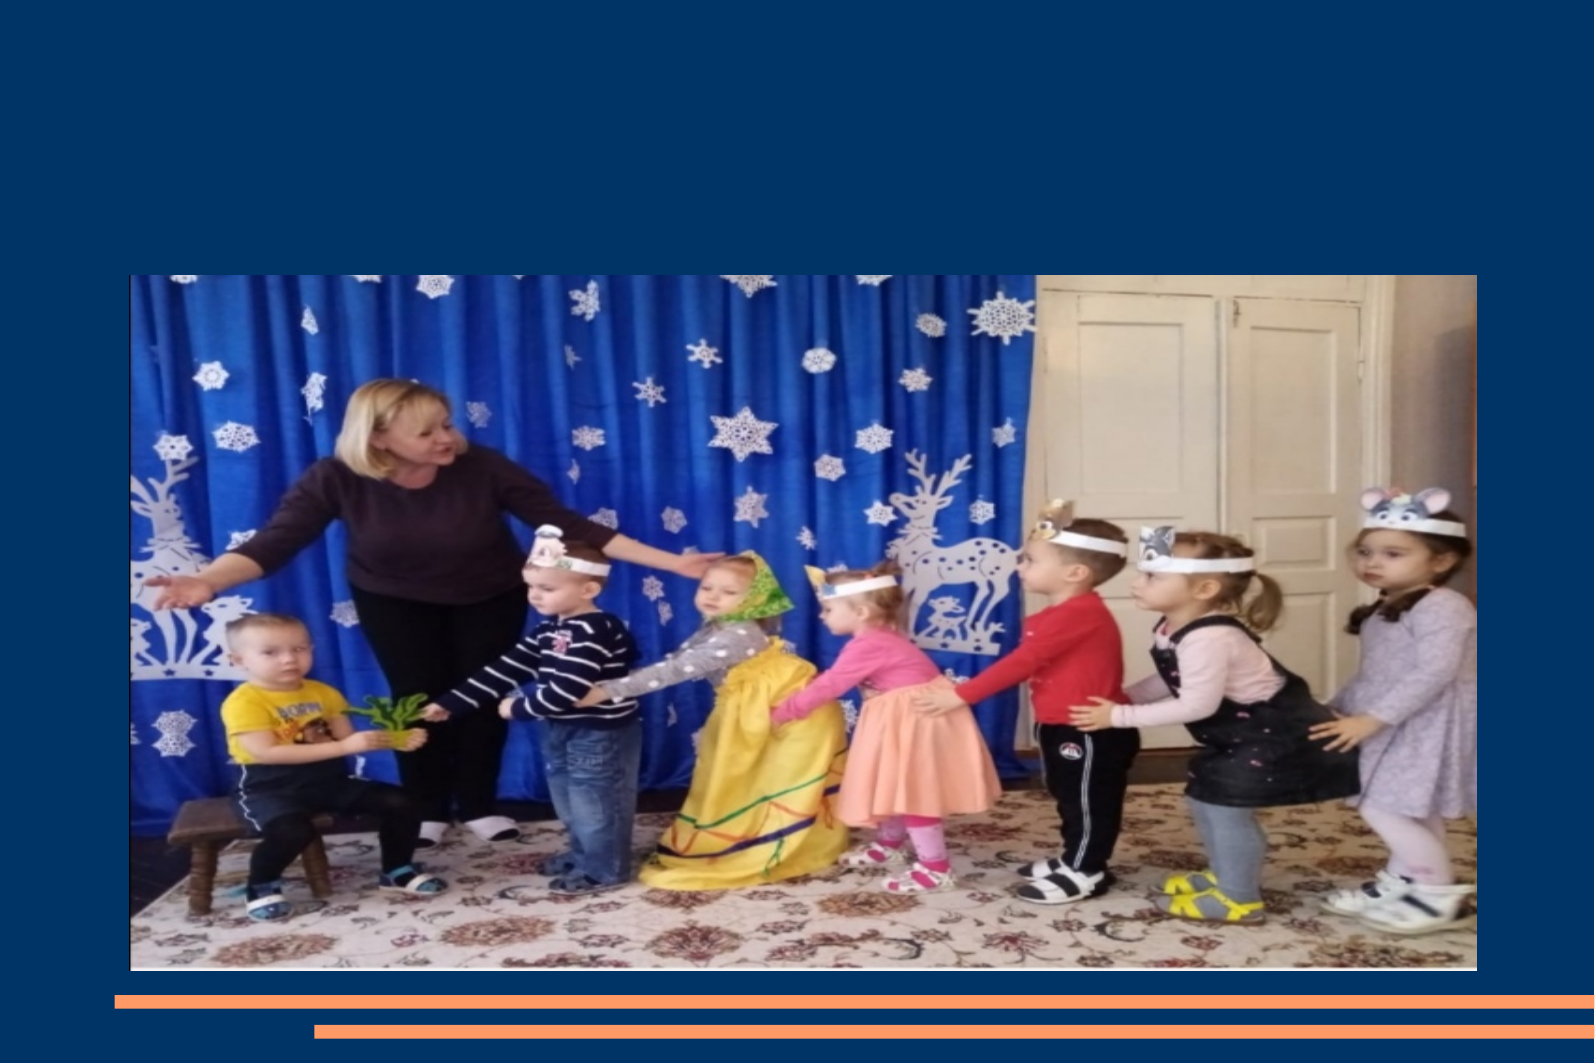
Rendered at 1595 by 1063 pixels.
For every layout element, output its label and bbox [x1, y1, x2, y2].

picture [129, 275, 1477, 971]
